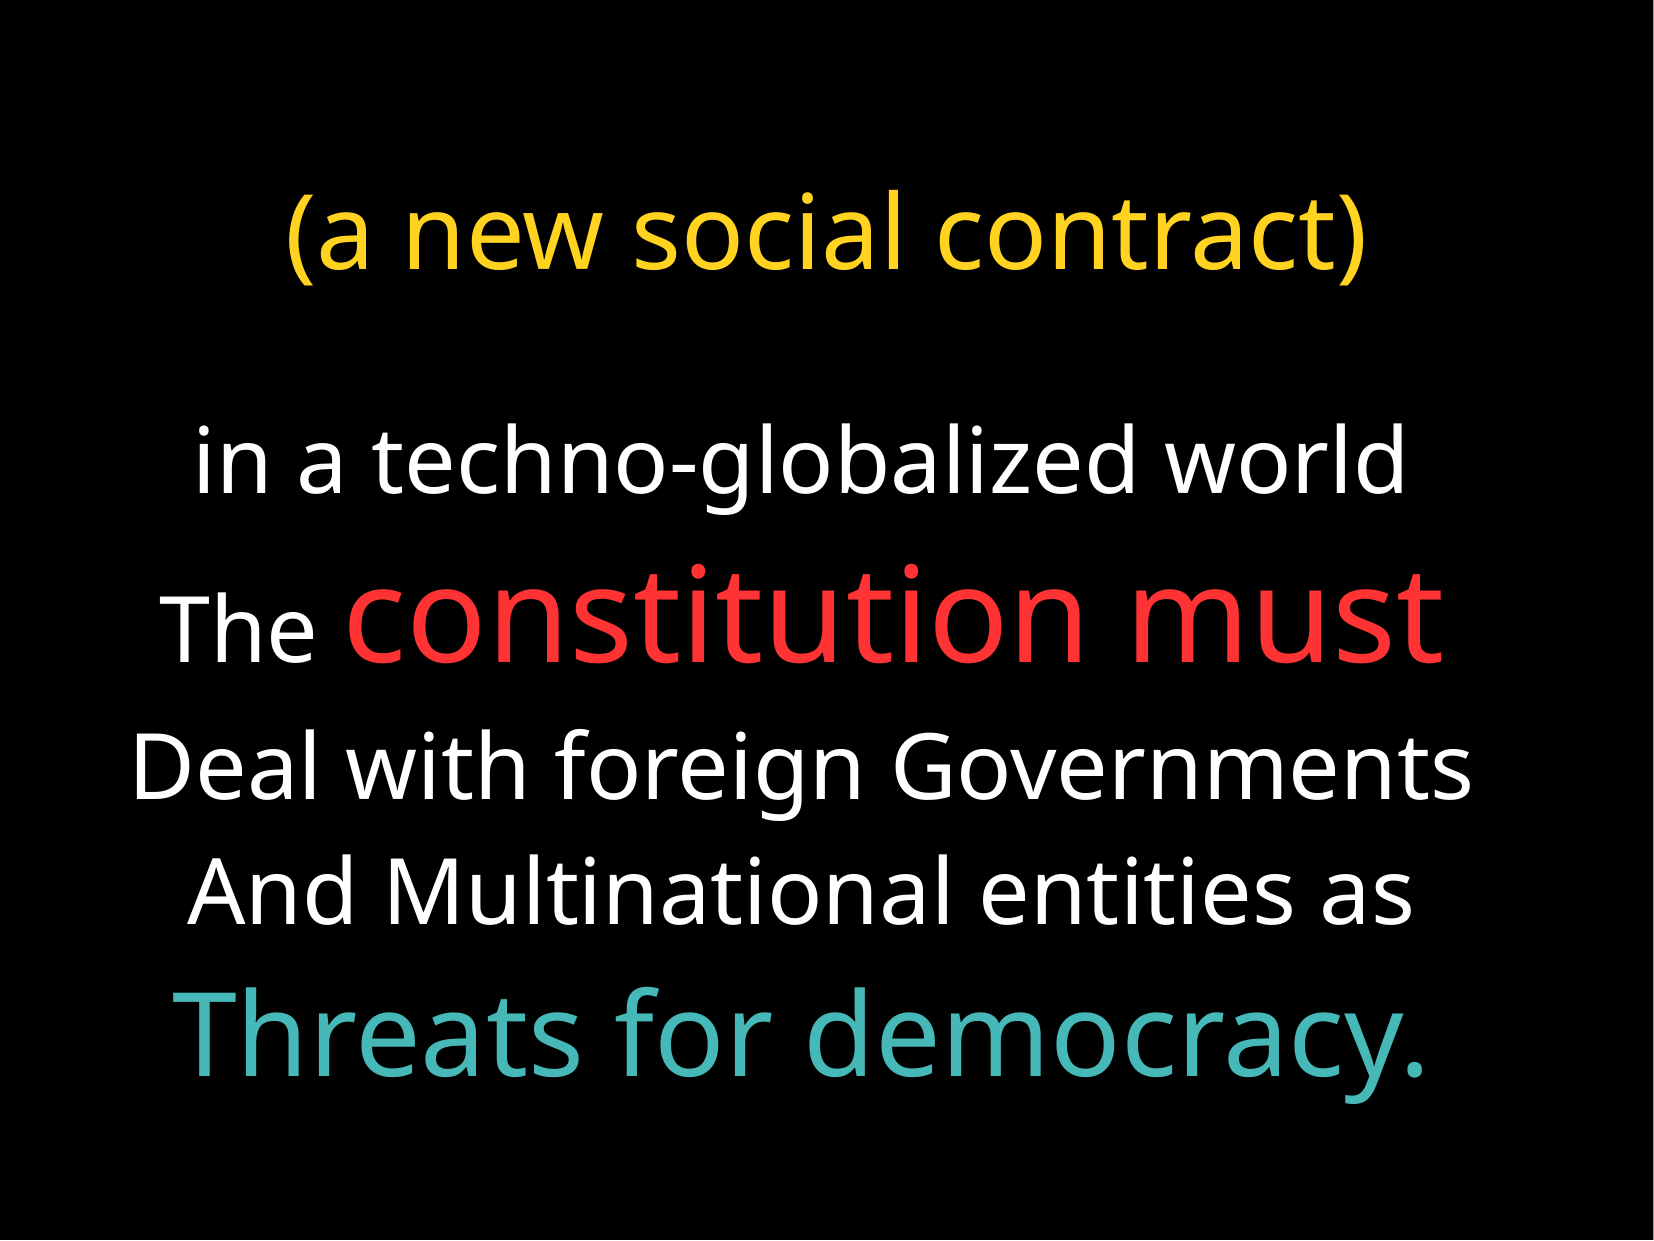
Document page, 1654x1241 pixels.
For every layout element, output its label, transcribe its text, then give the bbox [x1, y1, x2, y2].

title (a new social contract) [82, 96, 1571, 363]
subtitle in a techno-globalized world The constitution must Deal with foreign Governments And Multinational entities as Threats for democracy. [74, 303, 1530, 1203]
